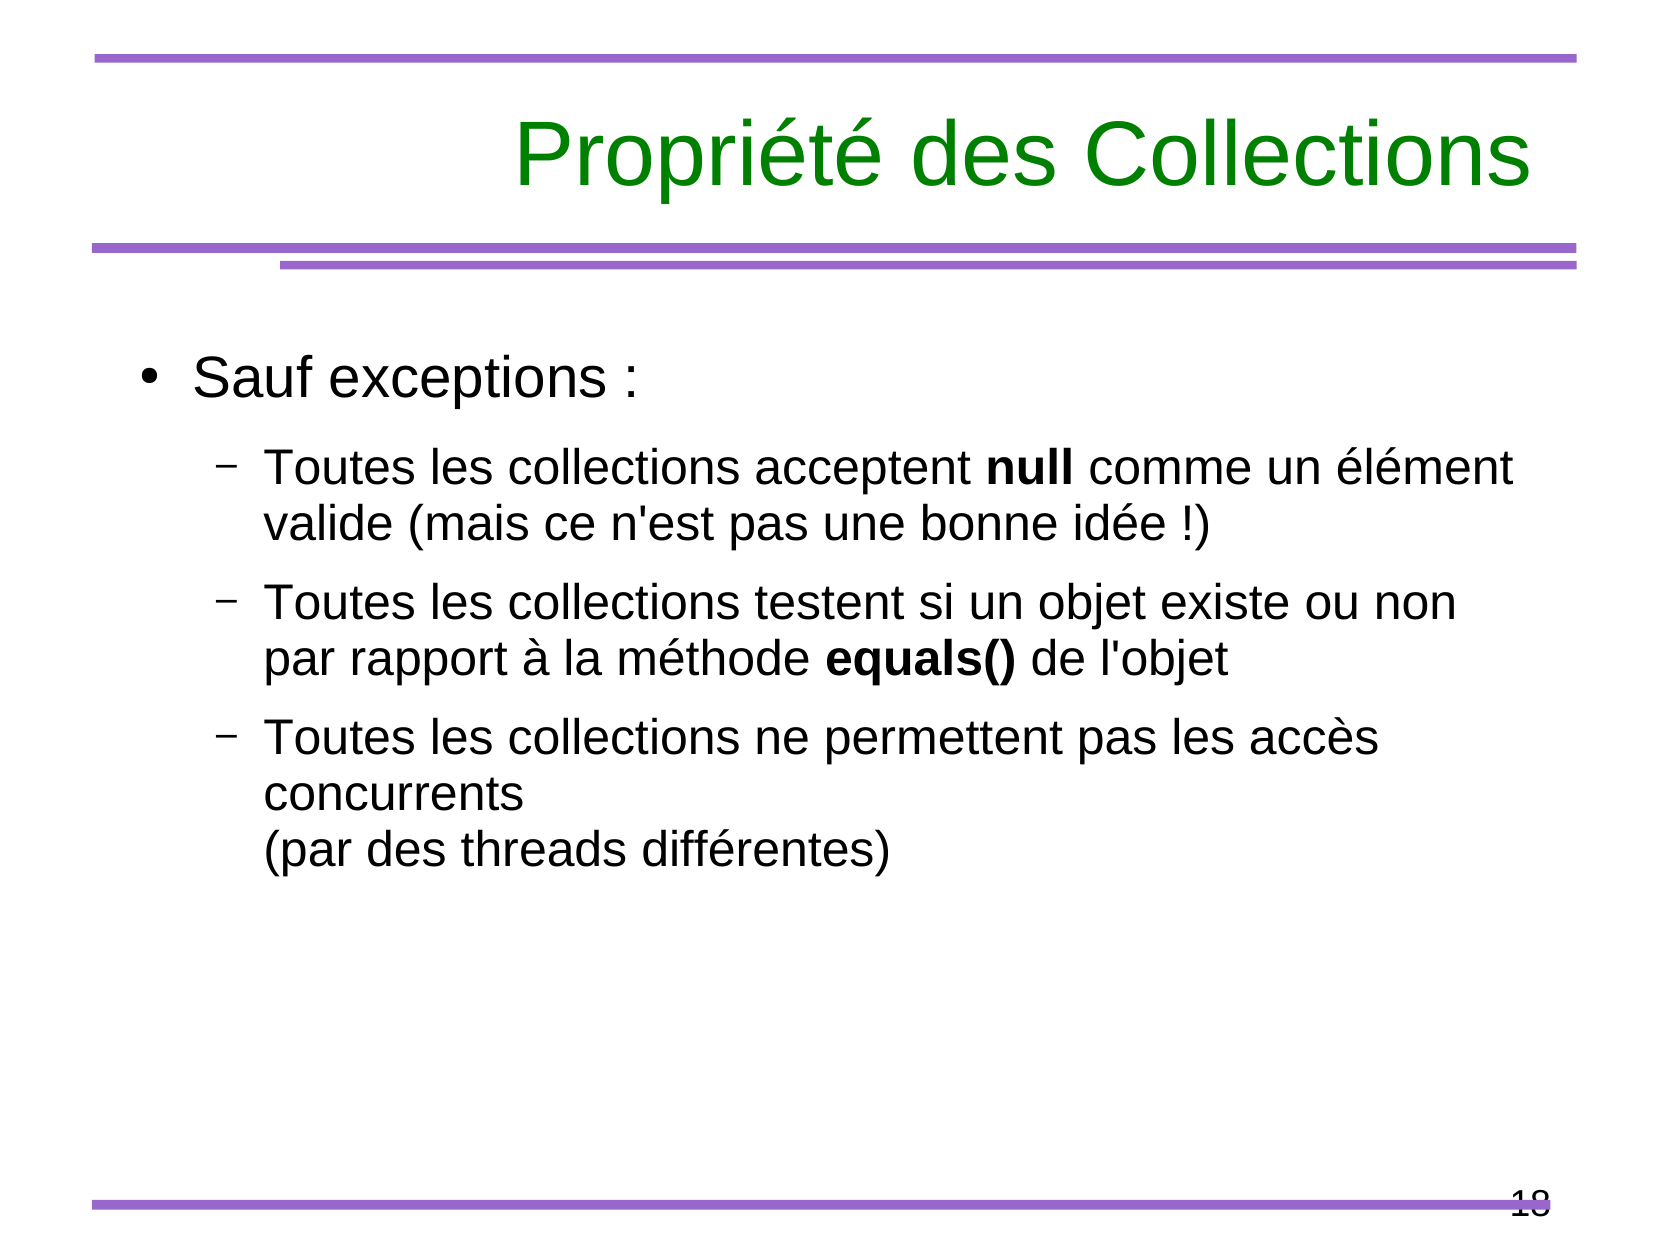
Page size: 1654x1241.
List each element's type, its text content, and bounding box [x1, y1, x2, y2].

title Propriété des Collections [121, 49, 1534, 257]
list Sauf exceptions : Toutes les collections acceptent null comme un élément valide (mais ce n'est pas une bonne idée !) Toutes les collections testent si un objet existe ou non par rapport à la méthode equals() de l'objet Toutes les collections ne permettent pas les accès concurrents (par des threads différentes) [121, 344, 1534, 970]
